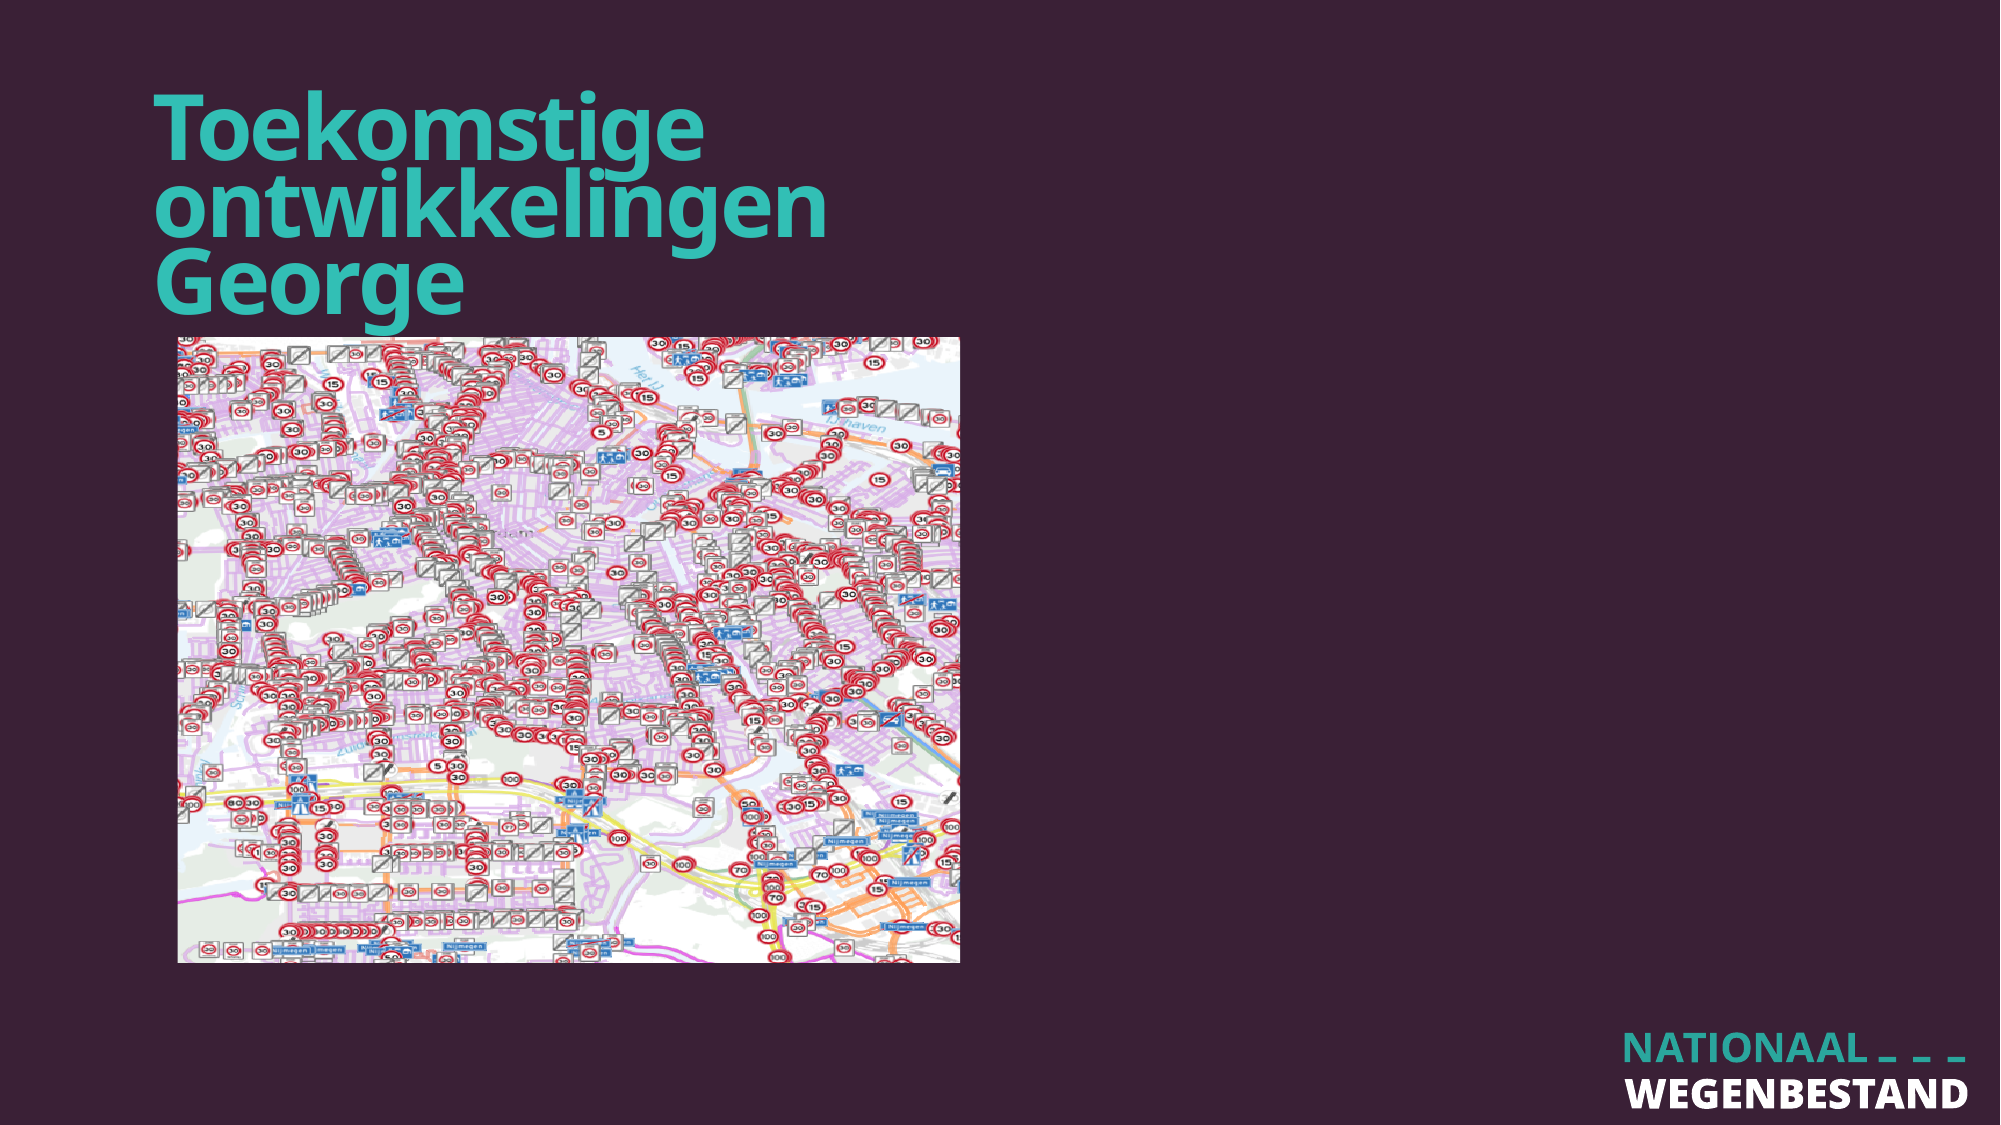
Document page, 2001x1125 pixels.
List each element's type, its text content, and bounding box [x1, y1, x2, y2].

picture [1050, 0, 2000, 1125]
title Toekomstige ontwikkelingen George [137, 75, 1001, 338]
